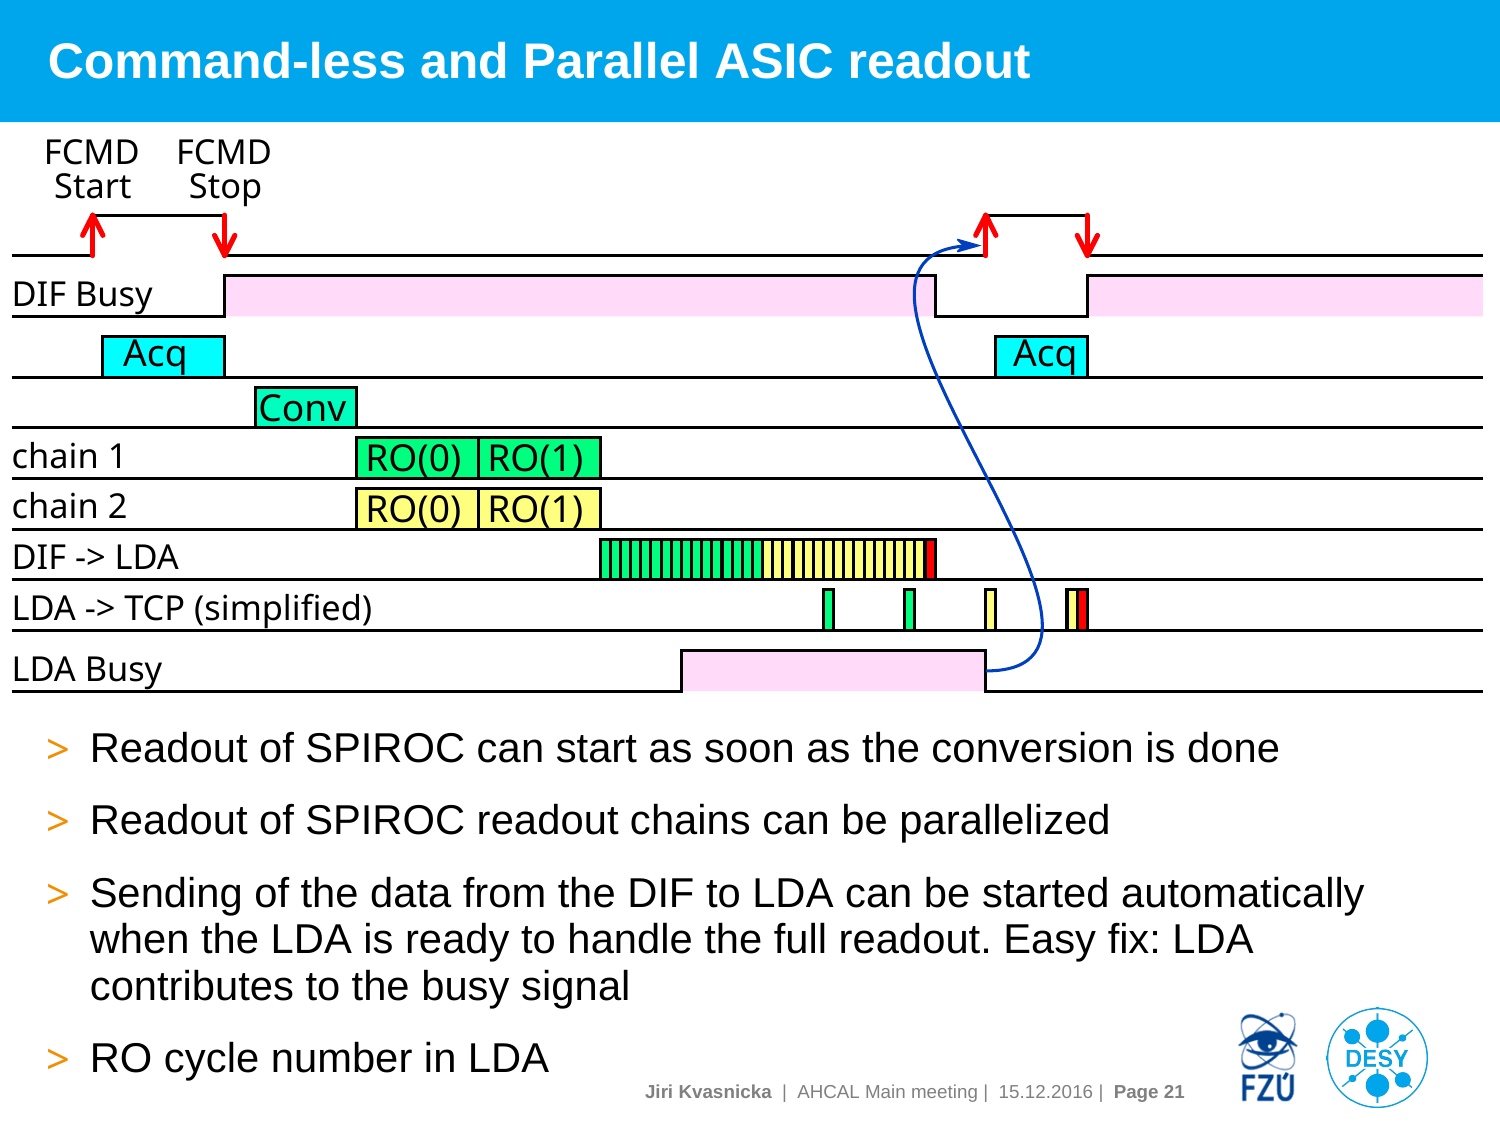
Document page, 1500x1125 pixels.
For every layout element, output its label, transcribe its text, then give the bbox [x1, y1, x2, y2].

list Readout of SPIROC can start as soon as the conversion is done Readout of SPIROC readout chains can be parallelized Sending of the data from the DIF to LDA can be started automatically when the LDA is ready to handle the full readout. Easy fix: LDA contributes to the busy signal RO cycle number in LDA [46, 724, 1444, 1085]
title Command-less and Parallel ASIC readout [47, 16, 1446, 107]
picture [1326, 1085, 1428, 1108]
picture [0, 127, 1500, 713]
picture [1215, 1085, 1321, 1110]
